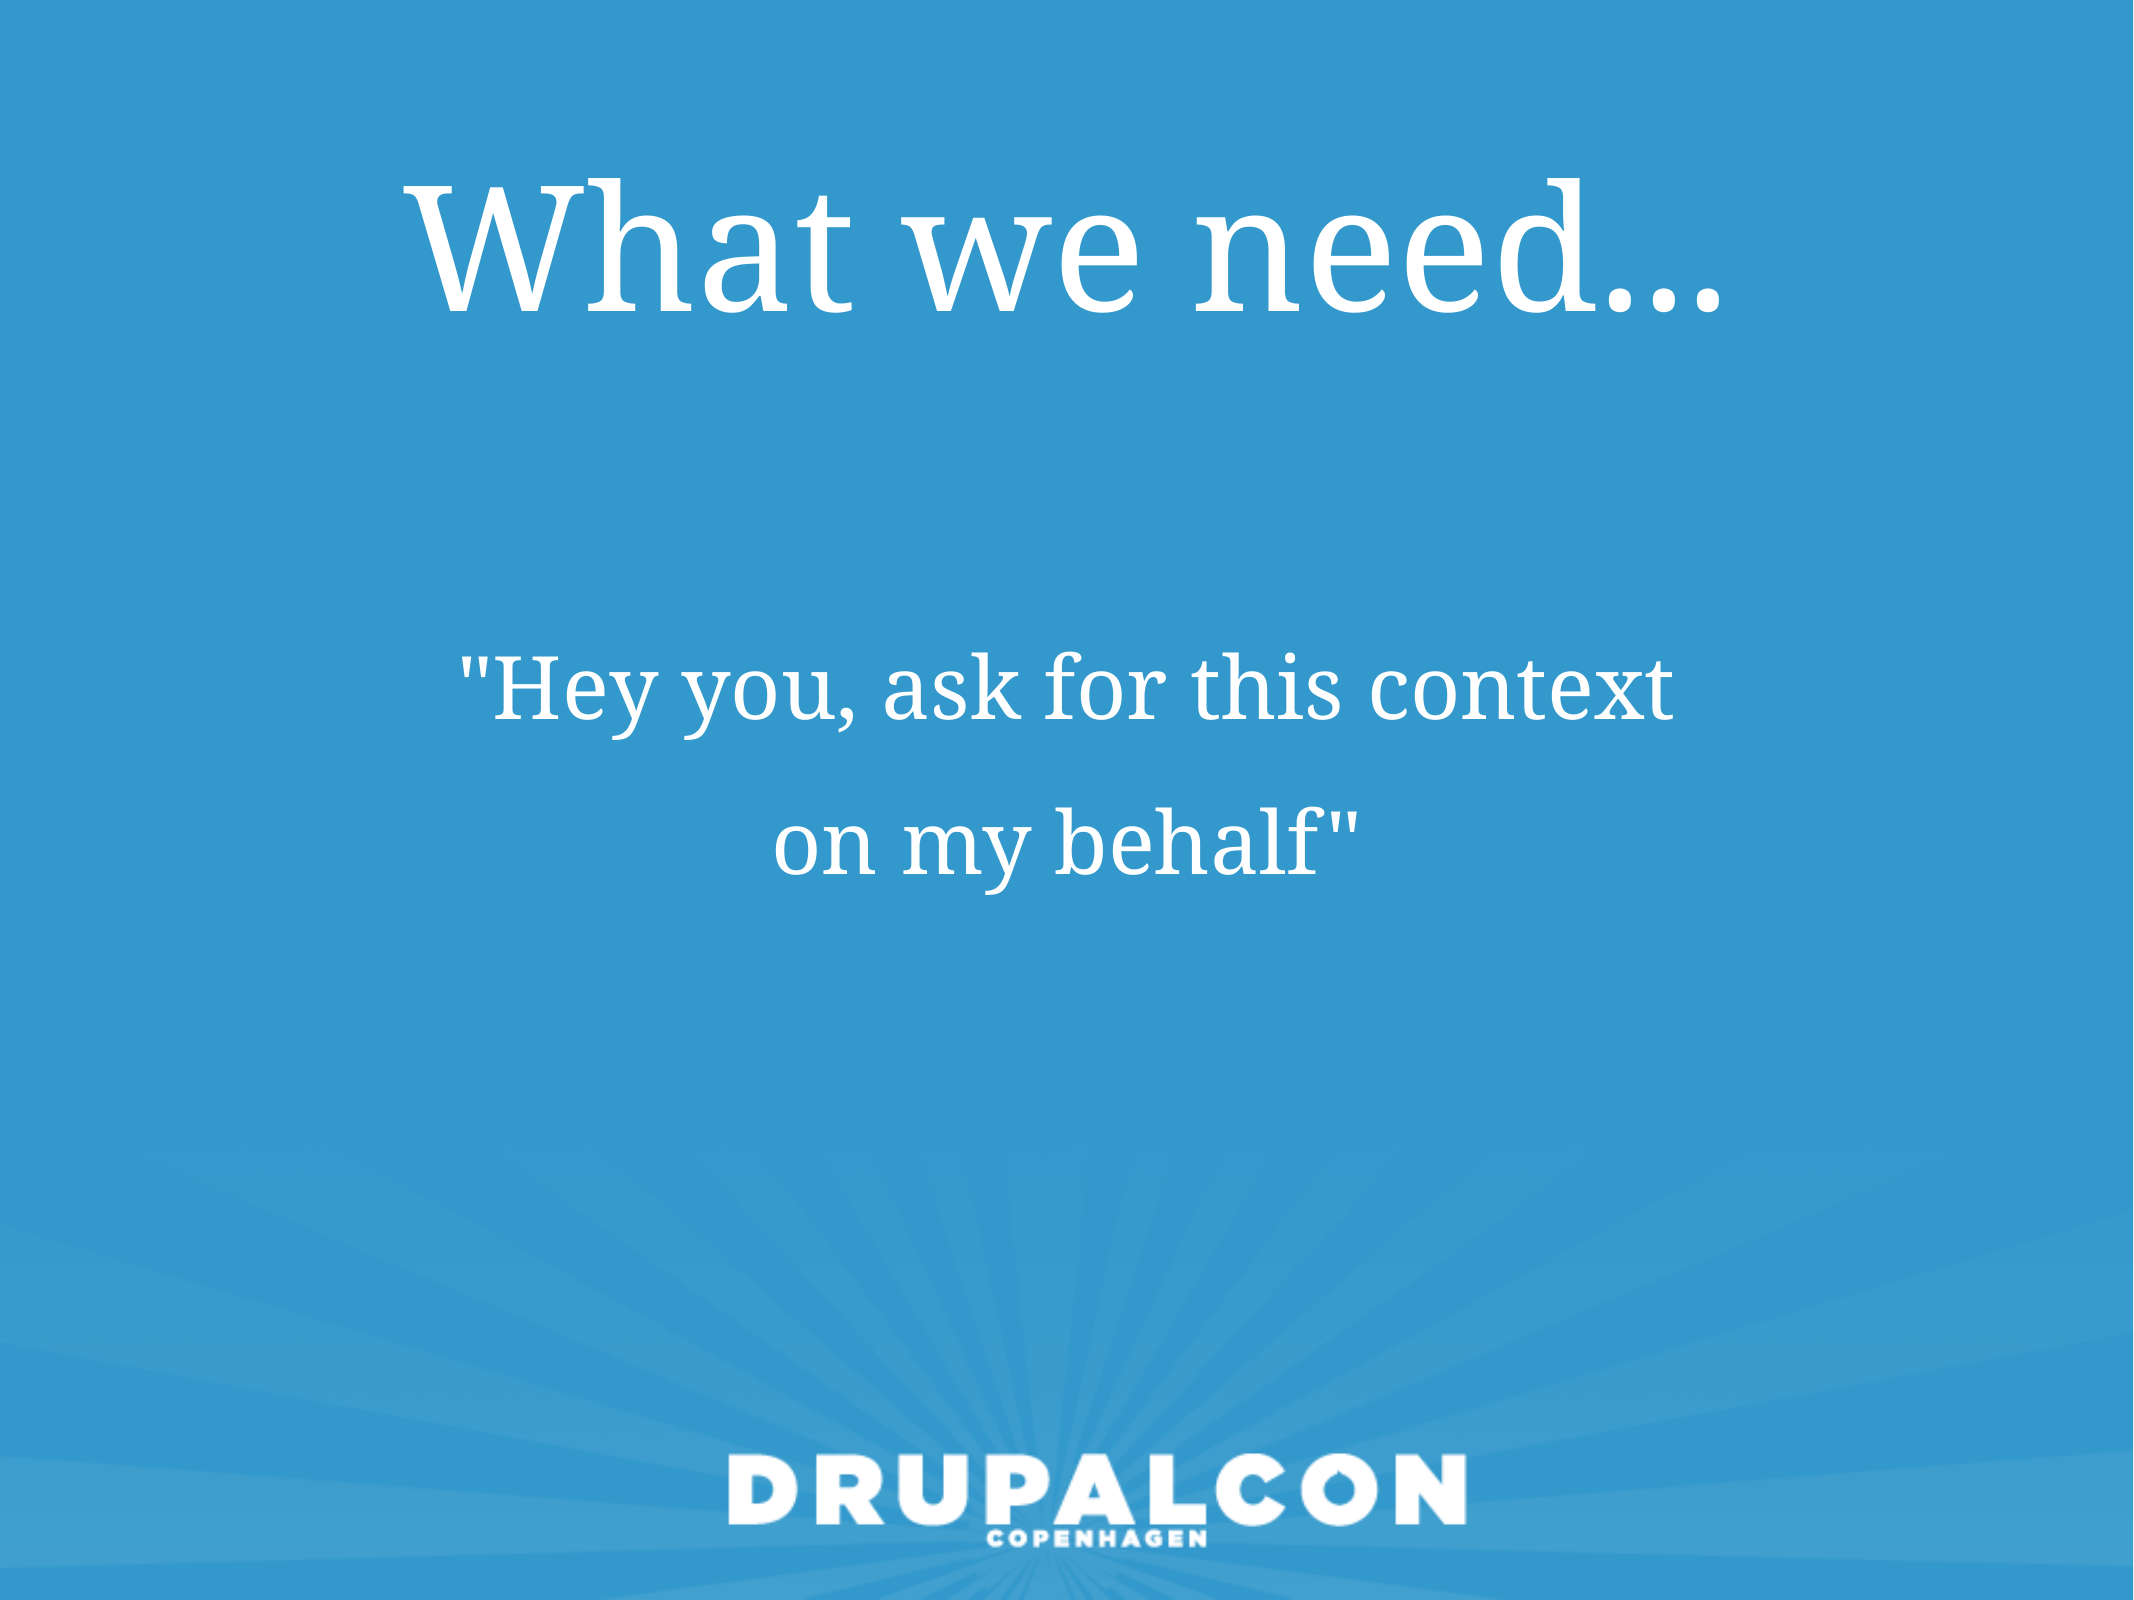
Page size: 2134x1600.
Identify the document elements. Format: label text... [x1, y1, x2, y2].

title What we need... [208, 22, 1925, 461]
subtitle "Hey you, ask for this context on my behalf" [208, 461, 1925, 1299]
picture [0, 0, 2134, 1600]
